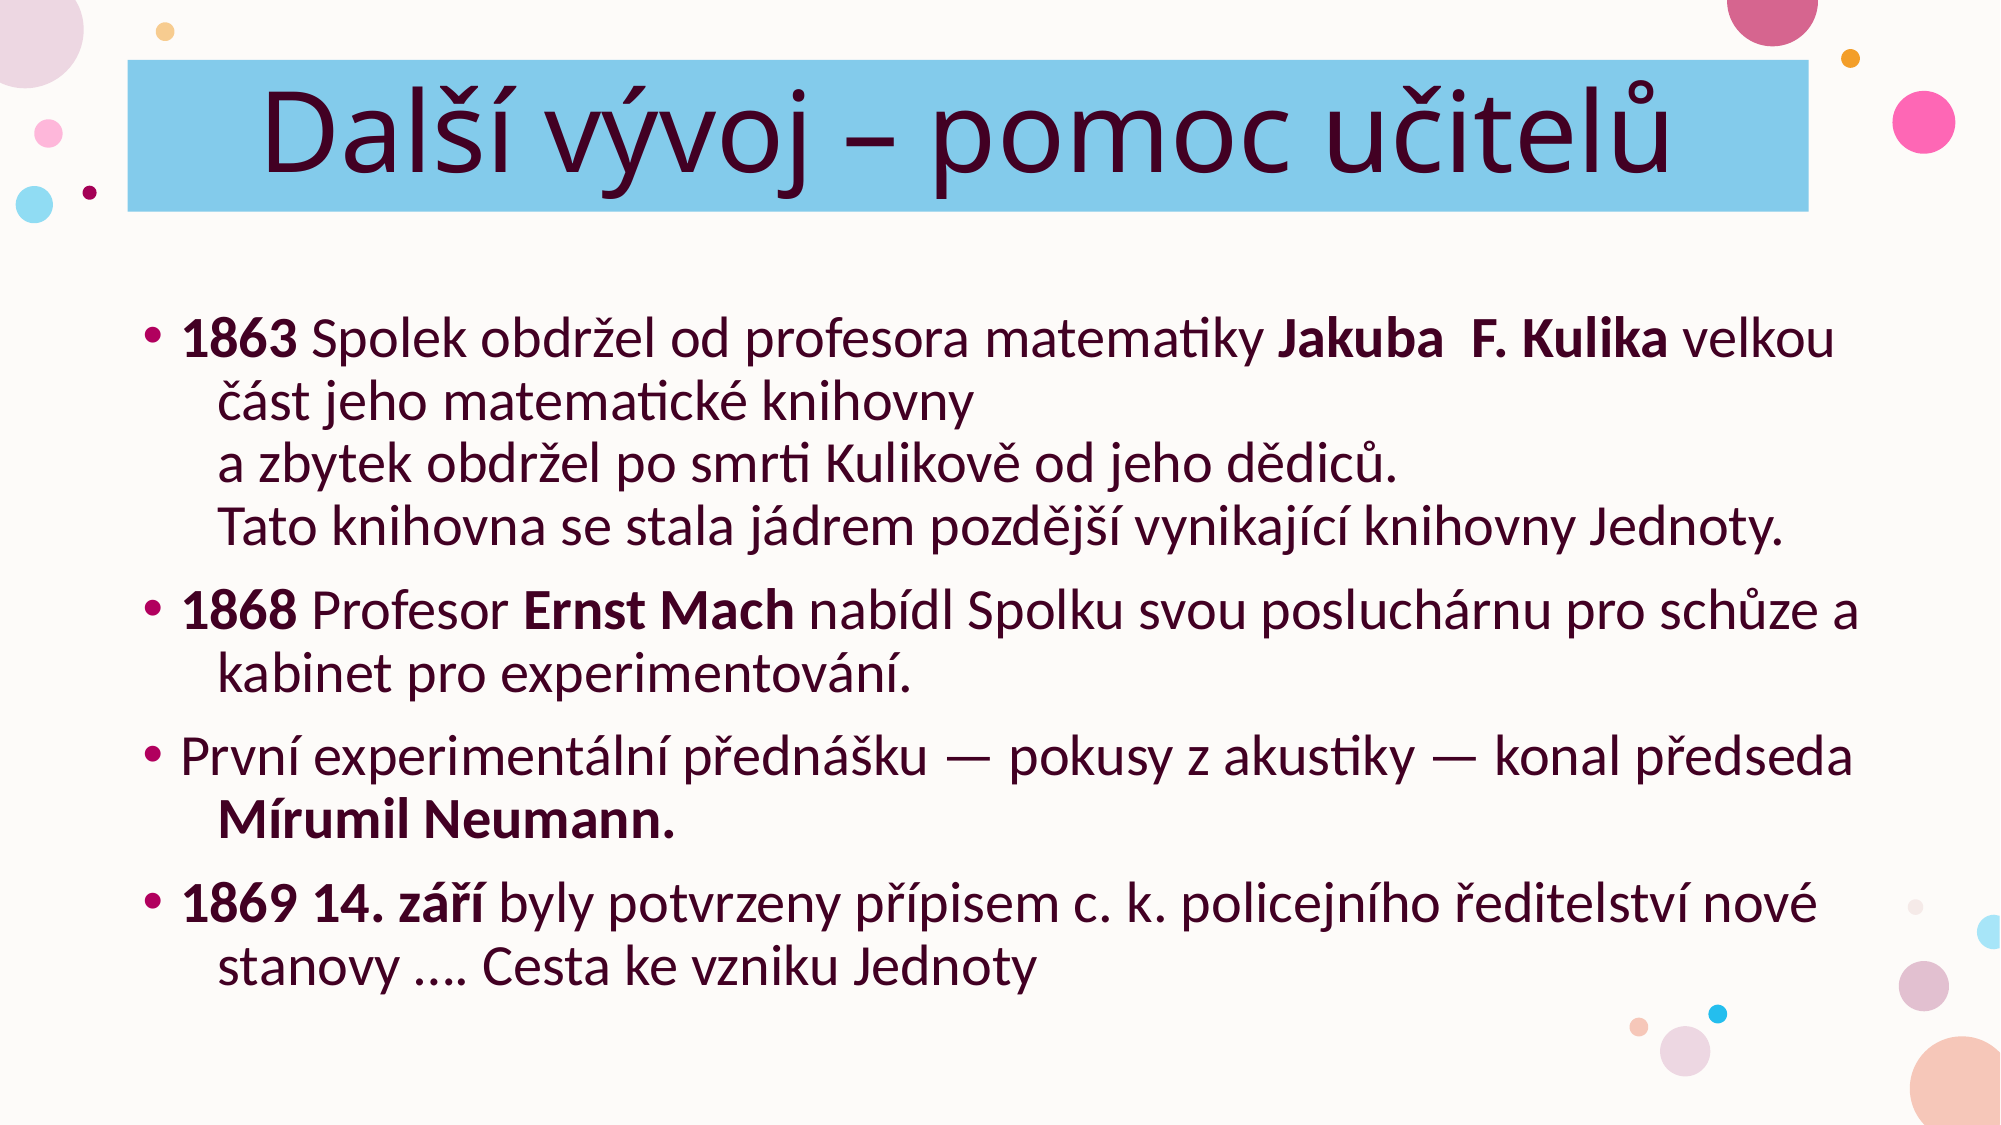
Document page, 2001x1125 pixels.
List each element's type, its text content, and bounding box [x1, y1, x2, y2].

list 1863 Spolek obdržel od profesora matematiky Jakuba F. Kulika velkou část jeho matematické knihovny a zbytek obdržel po smrti Kulikově od jeho dědiců. Tato knihovna se stala jádrem pozdější vynikající knihovny Jednoty. 1868 Profesor Ernst Mach nabídl Spolku svou posluchárnu pro schůze a kabinet pro experimentování. První experimentální přednášku — pokusy z akustiky — konal předseda Mírumil Neumann. 1869 14. září byly potvrzeny přípisem c. k. policejního ředitelství nové stanovy …. Cesta ke vzniku Jednoty [127, 299, 1877, 1014]
title Další vývoj – pomoc učitelů [127, 59, 1809, 212]
